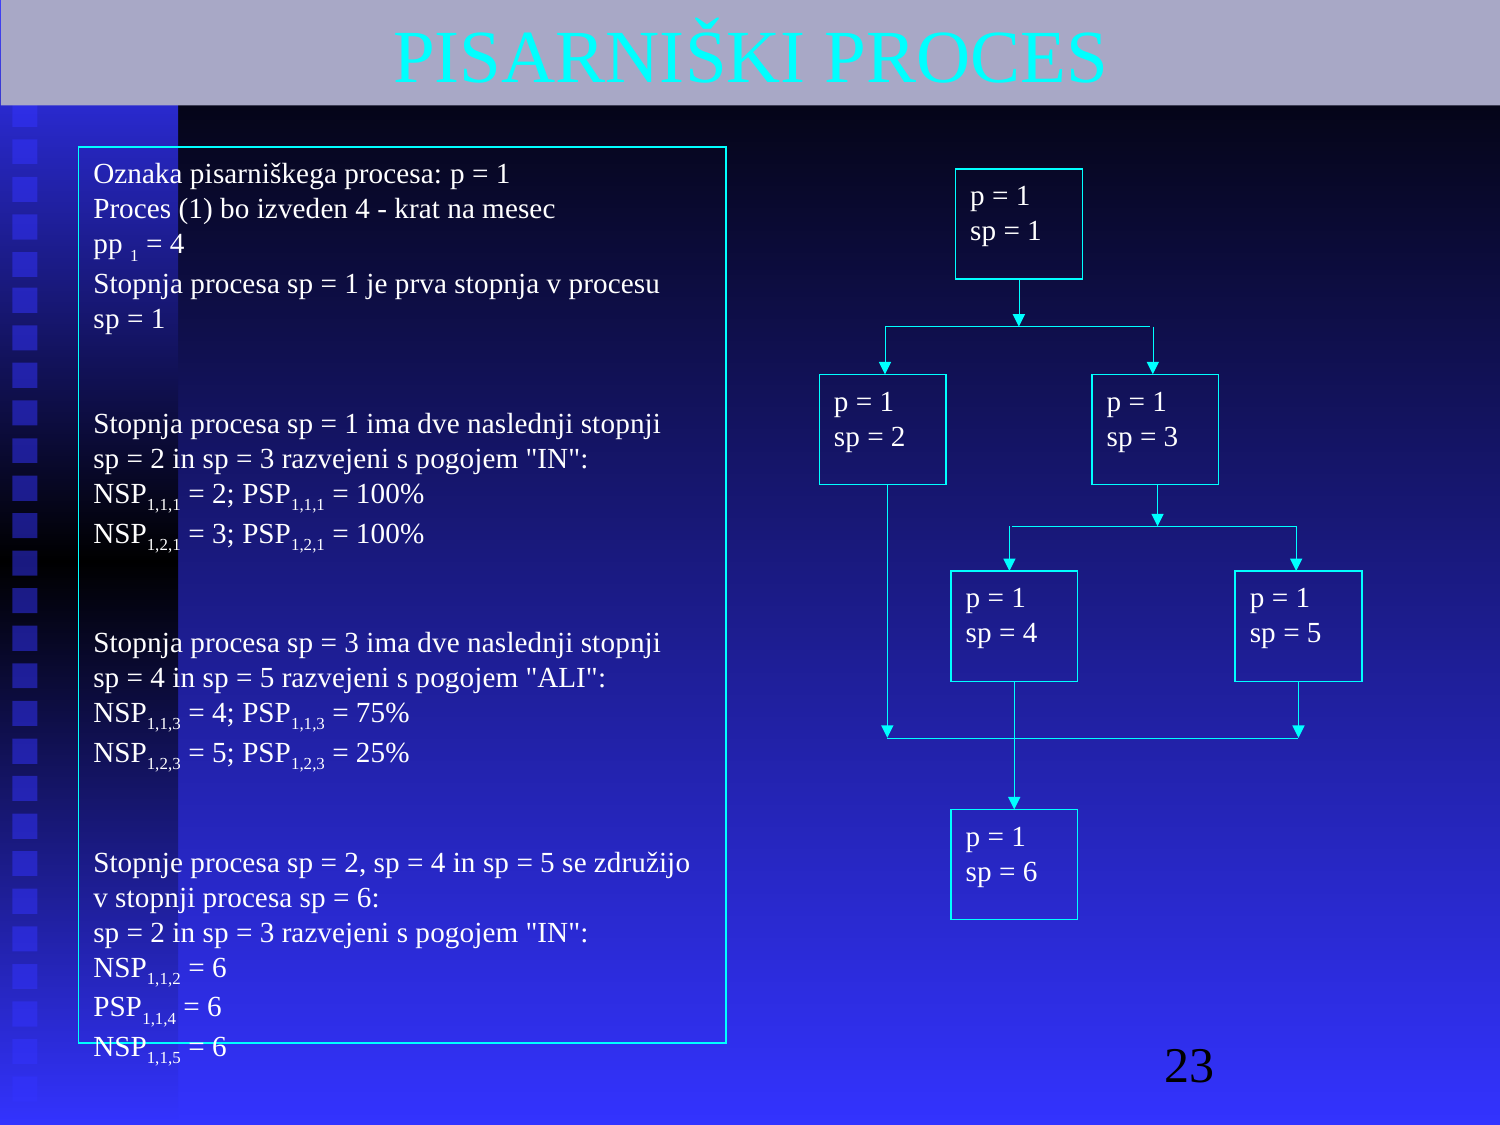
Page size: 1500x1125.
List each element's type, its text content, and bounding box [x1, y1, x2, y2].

text_box Oznaka pisarniškega procesa: p = 1 Proces (1) bo izveden 4 - krat na mesec pp 1 = 4 Stopnja procesa sp = 1 je prva stopnja v procesu sp = 1 Stopnja procesa sp = 1 ima dve naslednji stopnji sp = 2 in sp = 3 razvejeni s pogojem "IN": NSP1,1,1 = 2; PSP1,1,1 = 100% NSP1,2,1 = 3; PSP1,2,1 = 100% Stopnja procesa sp = 3 ima dve naslednji stopnji sp = 4 in sp = 5 razvejeni s pogojem "ALI": NSP1,1,3 = 4; PSP1,1,3 = 75% NSP1,2,3 = 5; PSP1,2,3 = 25% Stopnje procesa sp = 2, sp = 4 in sp = 5 se združijo v stopnji procesa sp = 6: sp = 2 in sp = 3 razvejeni s pogojem "IN": NSP1,1,2 = 6 PSP1,1,4 = 6 NSP1,1,5 = 6 [78, 147, 727, 1043]
text_box p = 1 sp = 1 [955, 168, 1083, 280]
text_box p = 1 sp = 2 [819, 374, 947, 485]
text_box p = 1 sp = 3 [1091, 374, 1219, 485]
text_box p = 1 sp = 5 [1235, 571, 1362, 682]
text_box p = 1 sp = 4 [950, 571, 1078, 682]
text_box PISARNIŠKI PROCES [0, 0, 1500, 106]
text_box p = 1 sp = 6 [950, 809, 1078, 920]
